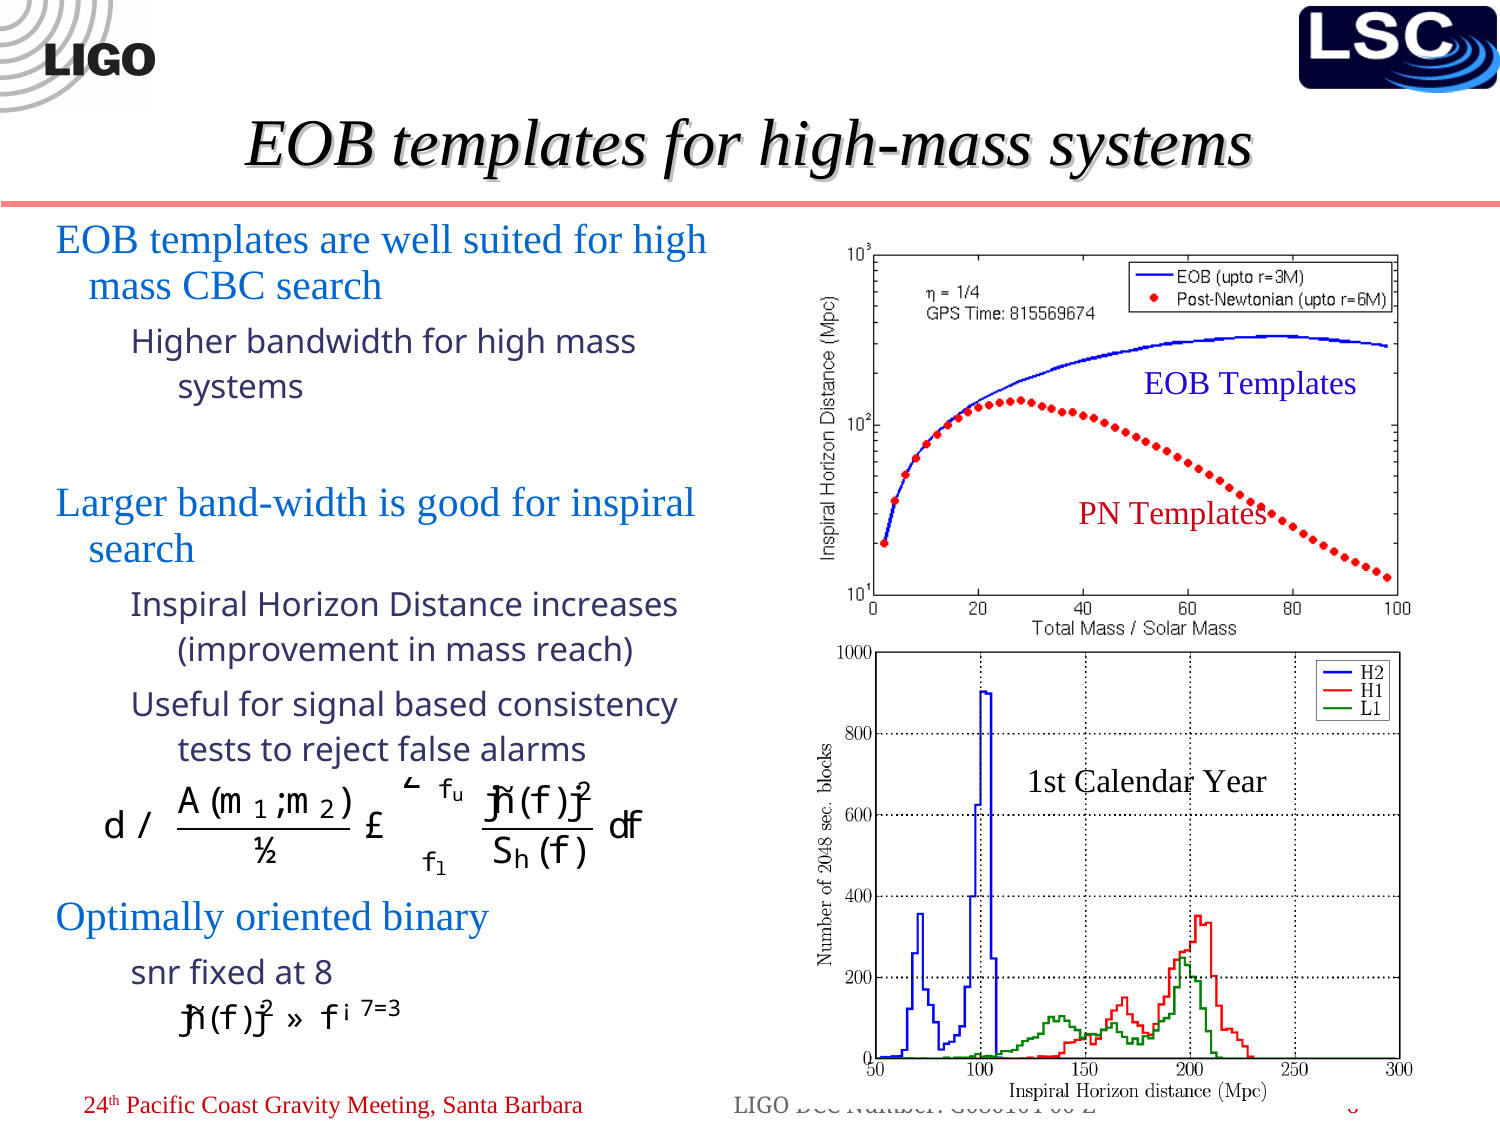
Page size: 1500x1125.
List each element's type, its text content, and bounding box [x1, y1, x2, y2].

text_box 1st Calendar Year [1012, 754, 1283, 807]
list EOB templates are well suited for high mass CBC search Higher bandwidth for high mass systems Larger band-width is good for inspiral search Inspiral Horizon Distance increases (improvement in mass reach) Useful for signal based consistency tests to reject false alarms [55, 215, 713, 792]
title EOB templates for high-mass systems [156, 94, 1344, 192]
picture [100, 777, 649, 881]
picture [786, 224, 1467, 1109]
text_box PN Templates [1063, 487, 1283, 540]
picture [171, 995, 405, 1041]
list Optimally oriented binary snr fixed at 8 [55, 893, 713, 1036]
text_box EOB Templates [1129, 357, 1373, 410]
picture [1299, 6, 1500, 93]
